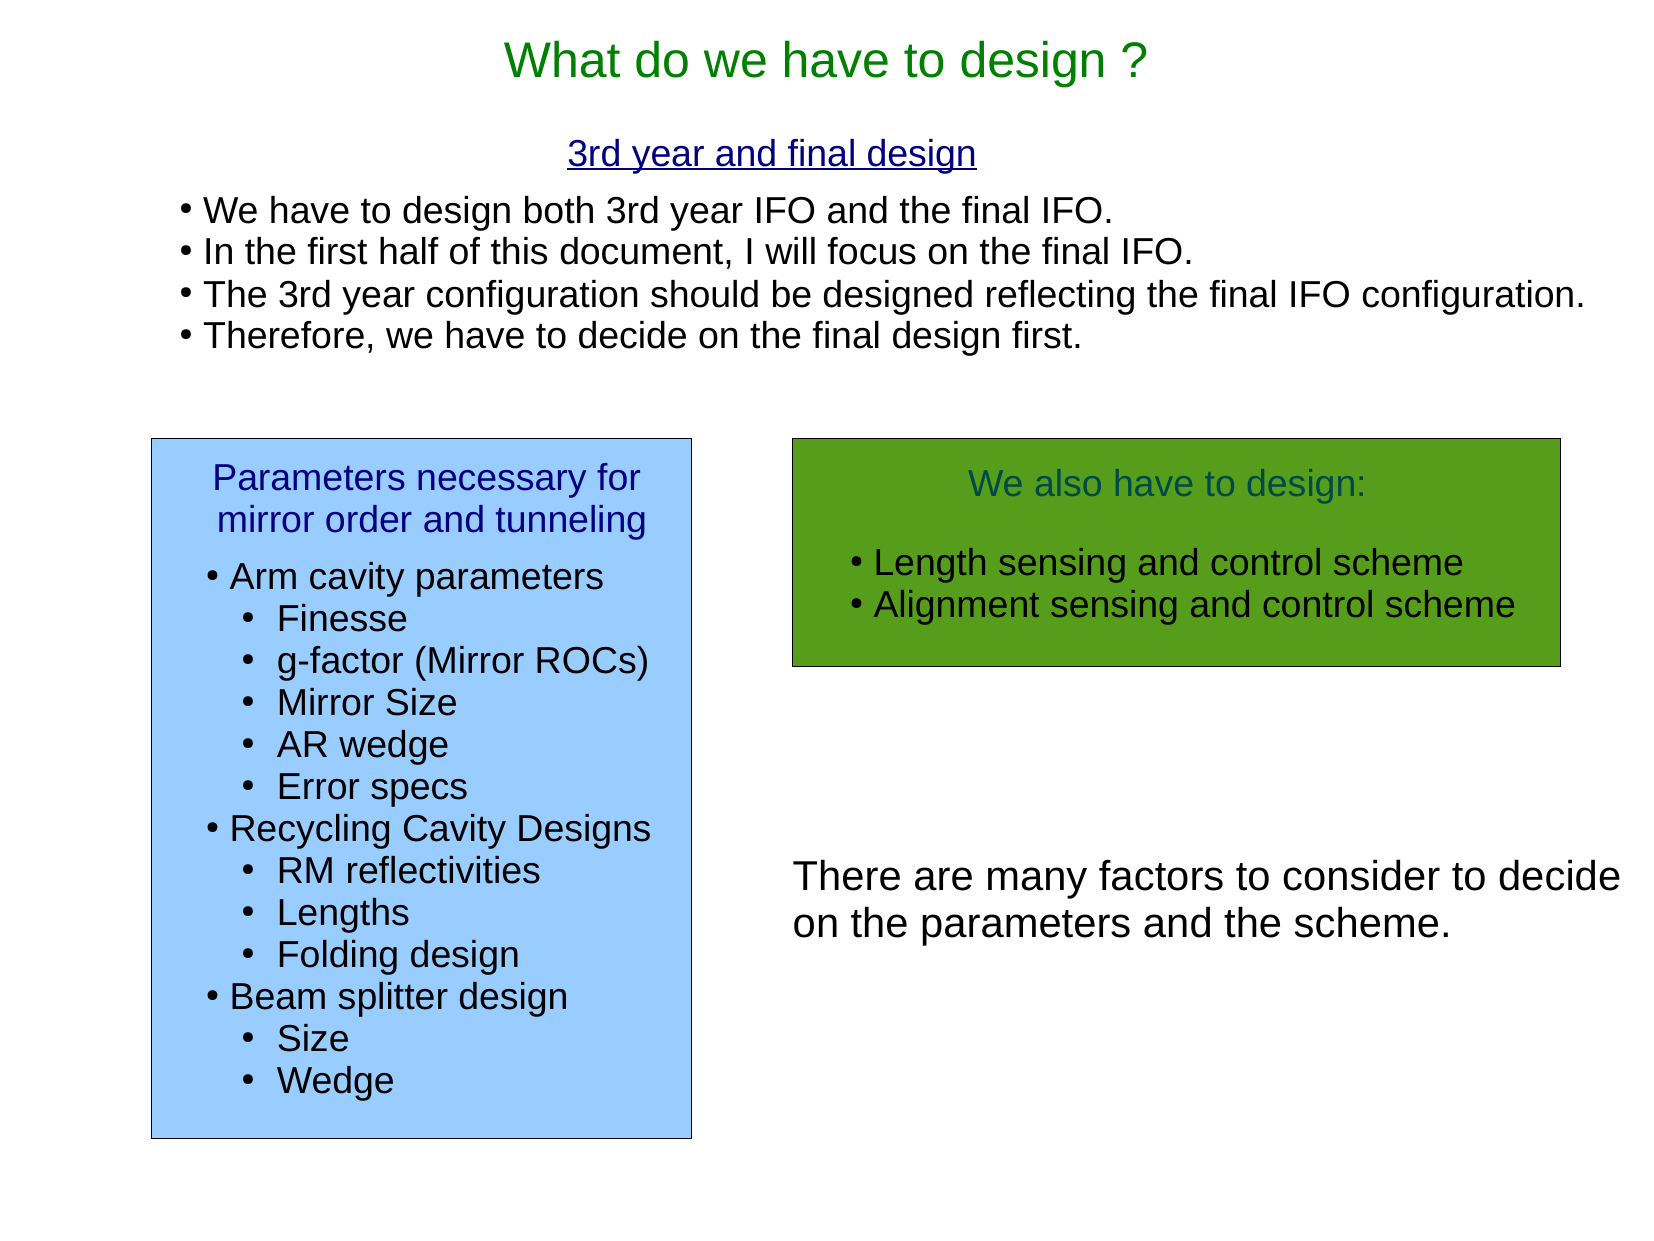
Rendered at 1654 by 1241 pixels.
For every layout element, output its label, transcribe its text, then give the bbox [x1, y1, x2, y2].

text_box Arm cavity parameters Finesse g-factor (Mirror ROCs) Mirror Size AR wedge Error specs Recycling Cavity Designs RM reflectivities Lengths Folding design Beam splitter design Size Wedge [191, 548, 667, 1109]
text_box [792, 438, 1561, 667]
text_box We also have to design: [953, 455, 1382, 513]
text_box [151, 438, 692, 1139]
text_box We have to design both 3rd year IFO and the final IFO. In the first half of this document, I will focus on the final IFO. The 3rd year configuration should be designed reflecting the final IFO configuration. Therefore, we have to decide on the final design first. [164, 181, 1602, 365]
text_box Parameters necessary for mirror order and tunneling [197, 449, 667, 549]
text_box Length sensing and control scheme Alignment sensing and control scheme [835, 533, 1532, 633]
text_box There are many factors to consider to decide on the parameters and the scheme. [777, 845, 1637, 954]
text_box 3rd year and final design [552, 124, 992, 182]
text_box What do we have to design ? [489, 25, 1164, 96]
